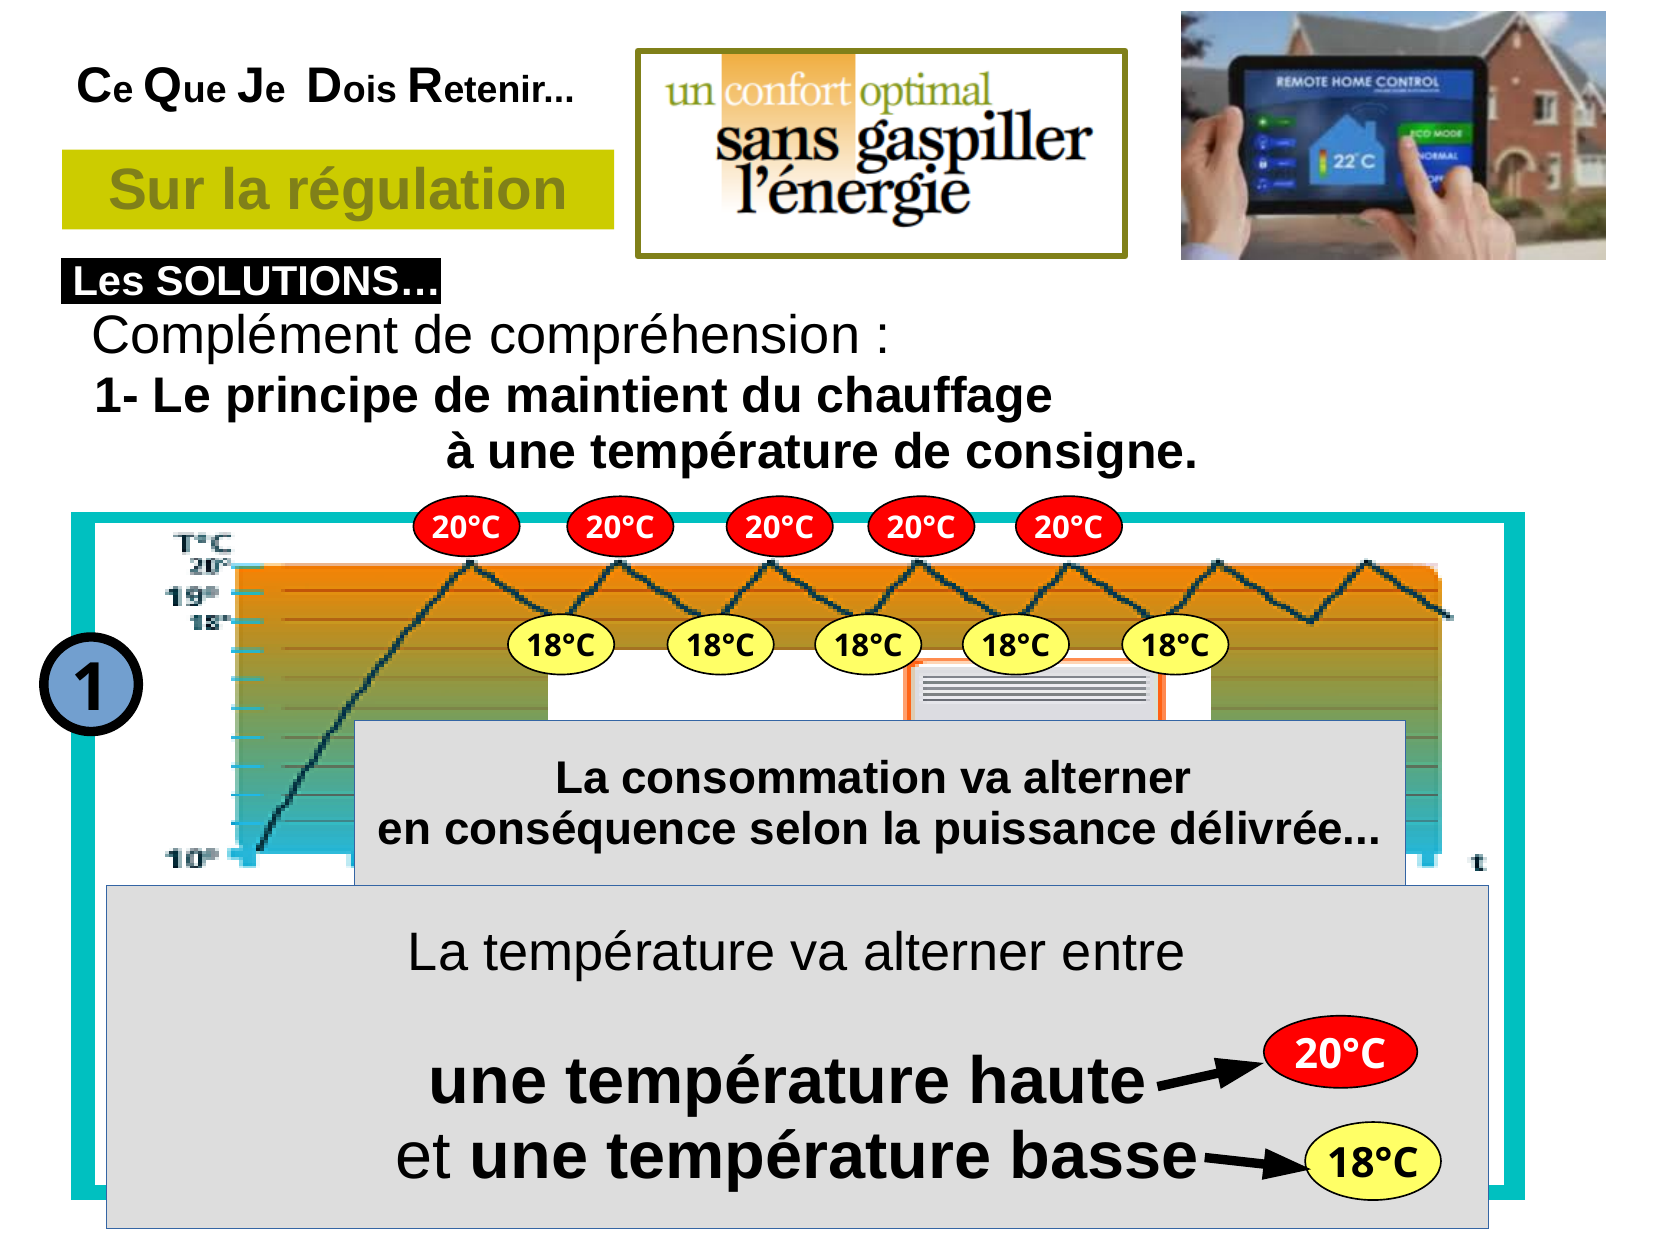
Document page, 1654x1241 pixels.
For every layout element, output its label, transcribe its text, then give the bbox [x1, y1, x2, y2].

text_box 18°C [1305, 1122, 1442, 1201]
picture [71, 512, 1525, 1200]
text_box Sur la régulation [62, 149, 615, 230]
text_box 20°C [413, 496, 520, 557]
text_box 1- Le principe de maintient du chauffage à une température de consigne. [35, 357, 1610, 489]
text_box 18°C [962, 614, 1070, 675]
text_box 18°C [1122, 614, 1229, 675]
text_box 18°C [507, 614, 615, 675]
text_box La température va alterner entre une température haute et une température basse [106, 885, 1489, 1229]
text_box Ce Que Je Dois Retenir... [62, 49, 635, 121]
text_box 20°C [1015, 496, 1123, 557]
text_box 20°C [567, 496, 674, 557]
text_box Les SOLUTIONS… Complément de compréhension : [43, 248, 1619, 520]
text_box 1 [43, 636, 139, 732]
text_box La consommation va alterner en conséquence selon la puissance délivrée... [354, 720, 1406, 886]
text_box 18°C [815, 614, 922, 675]
text_box 18°C [667, 614, 774, 675]
picture [1181, 11, 1606, 248]
text_box 20°C [726, 496, 833, 557]
text_box 20°C [868, 496, 975, 557]
text_box 20°C [1263, 1015, 1418, 1088]
picture [640, 54, 1123, 248]
